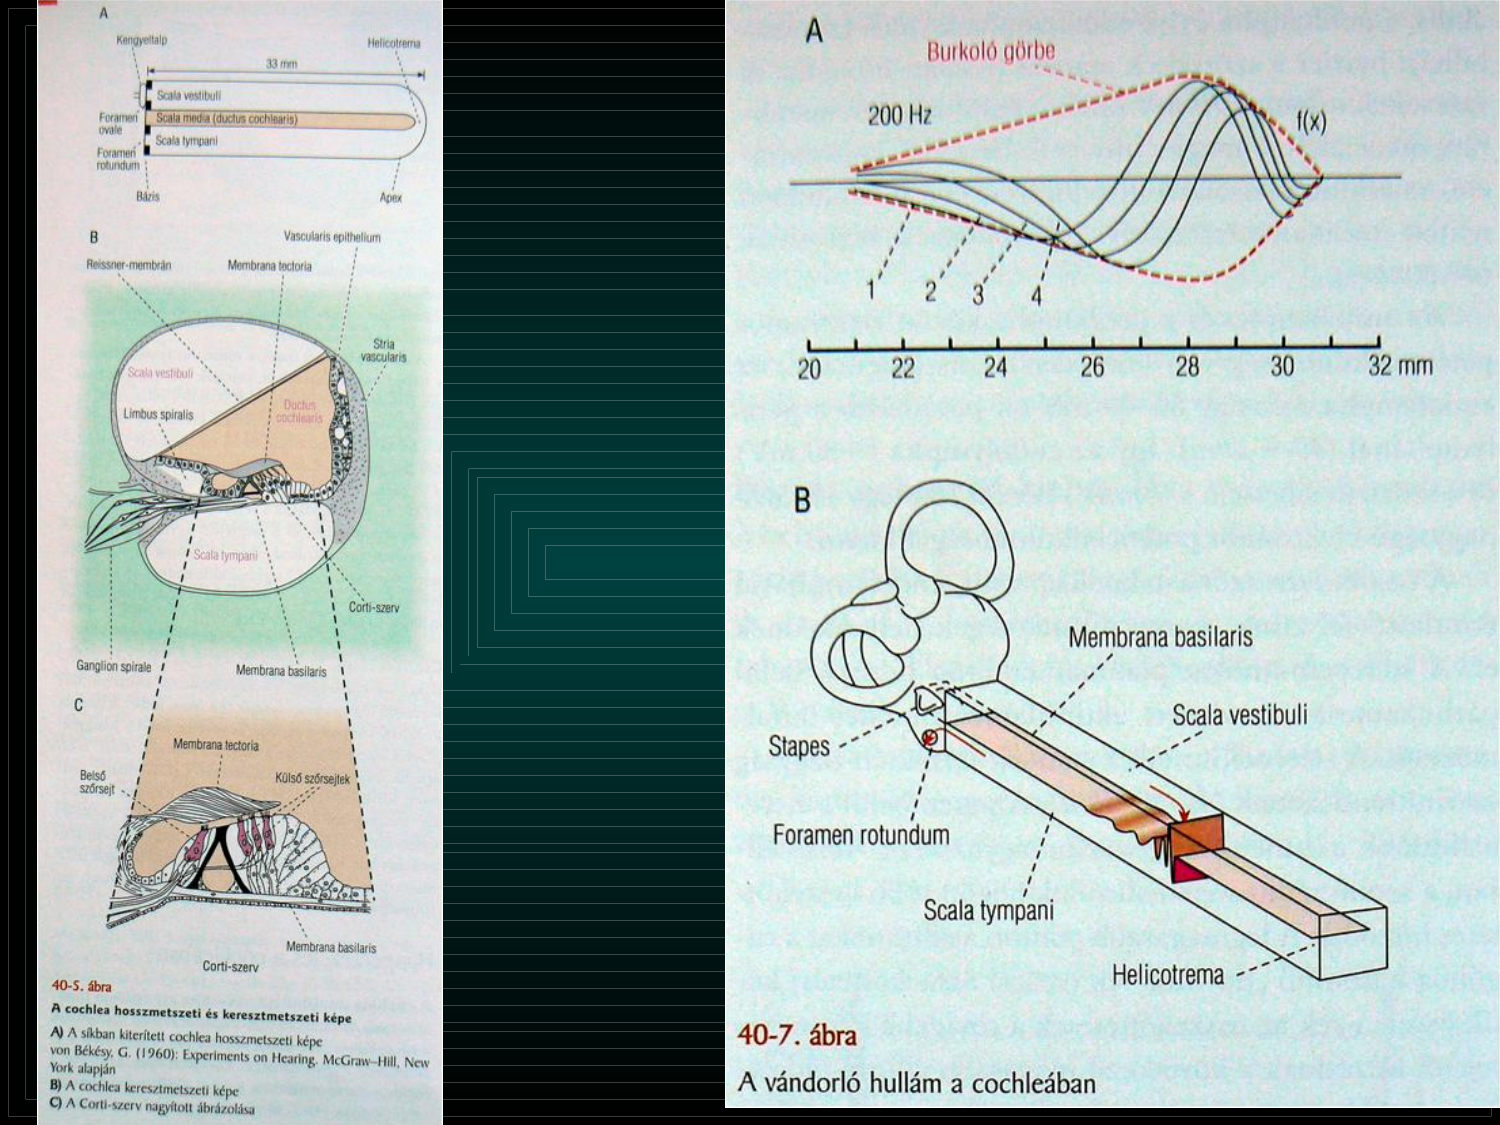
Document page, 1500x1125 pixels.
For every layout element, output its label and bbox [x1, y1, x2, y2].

picture [37, 0, 443, 1125]
picture [725, 0, 1500, 1109]
